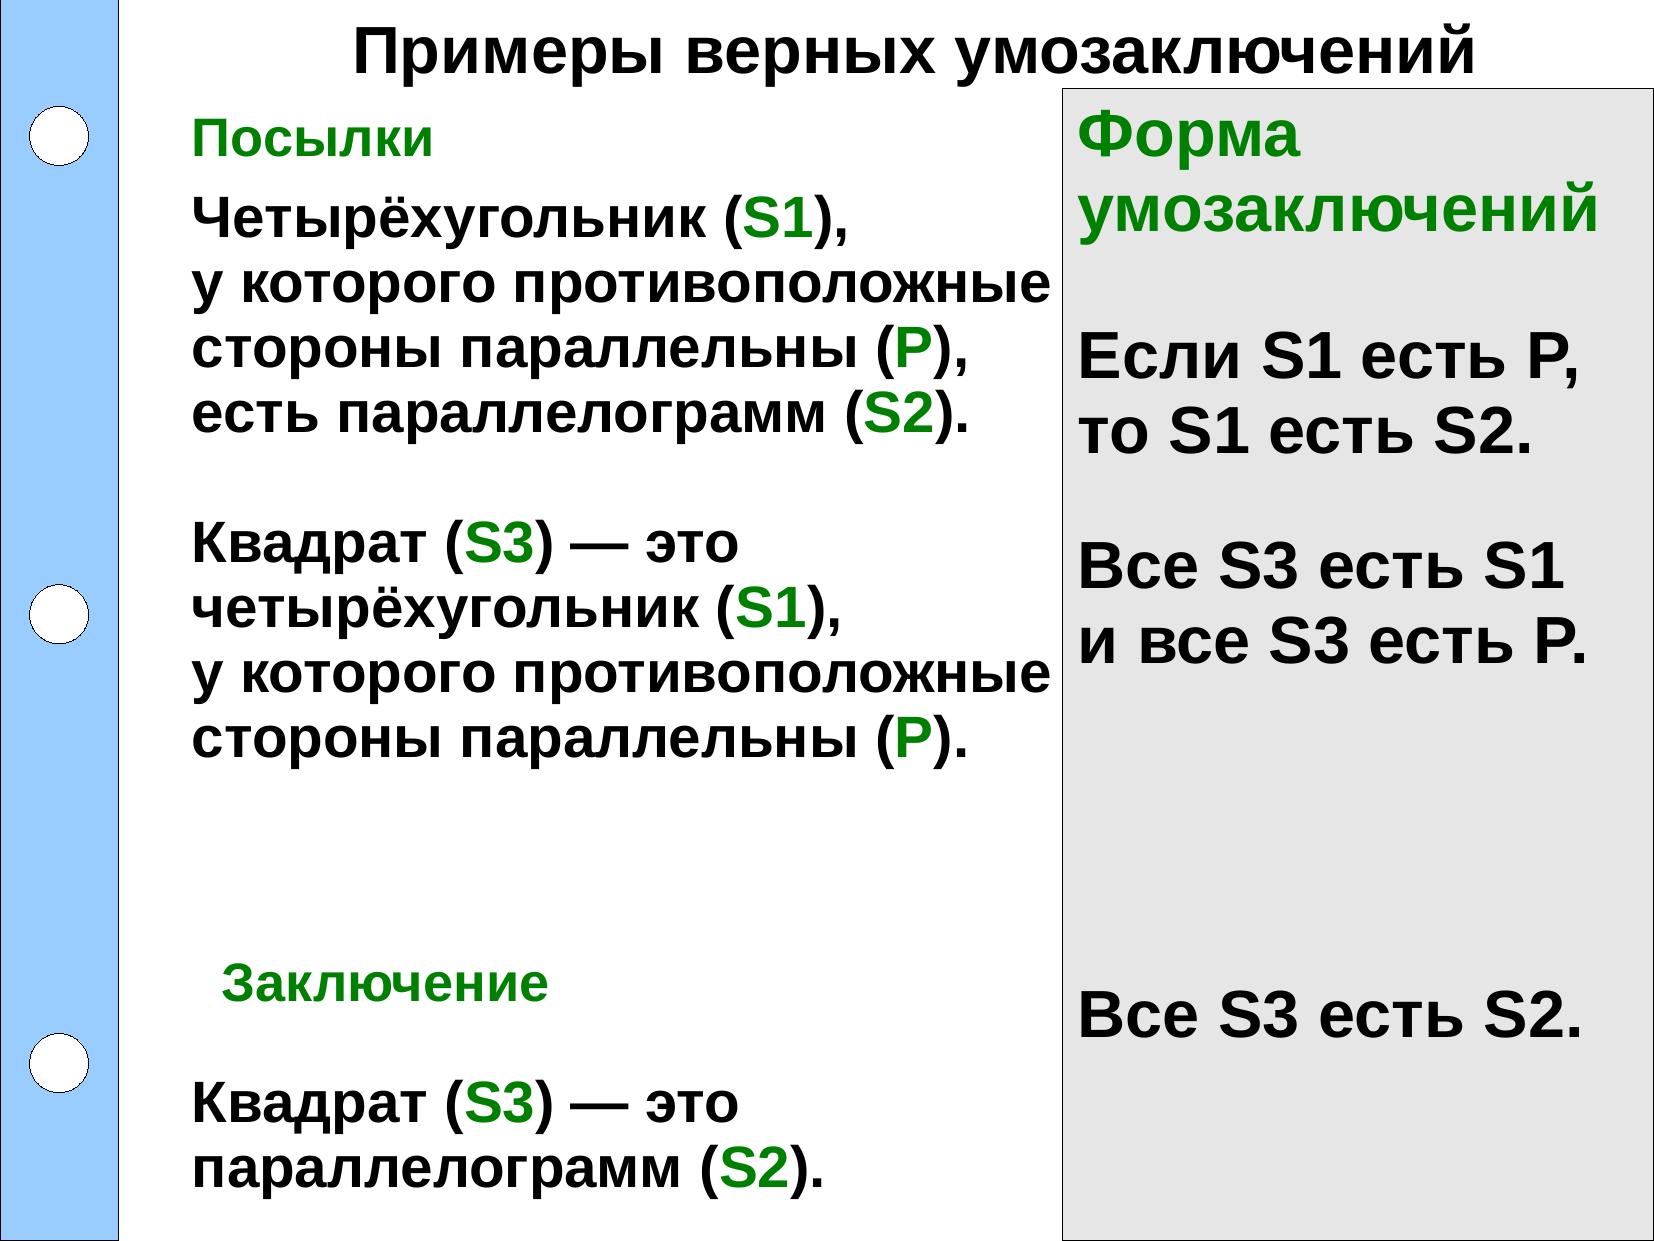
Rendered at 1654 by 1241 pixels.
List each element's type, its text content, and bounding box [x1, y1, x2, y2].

text_box Форма умозаключений [1062, 88, 1625, 253]
text_box [1062, 88, 1654, 1241]
text_box [0, 0, 119, 1241]
text_box Четырёхугольник (S1), у которого противоположные стороны параллельны (P), есть параллелограмм (S2). Квадрат (S3) — это четырёхугольник (S1), у которого противоположные стороны параллельны (P). [177, 177, 1062, 791]
text_box Примеры верных умозаключений [236, 5, 1595, 148]
text_box Квадрат (S3) — это параллелограмм (S2). [177, 1062, 857, 1211]
text_box Заключение [206, 944, 650, 1034]
text_box Если S1 есть P, то S1 есть S2. Все S3 есть S1 и все S3 есть P. Все S3 есть S2. [1062, 253, 1625, 1093]
text_box Посылки [177, 100, 562, 178]
